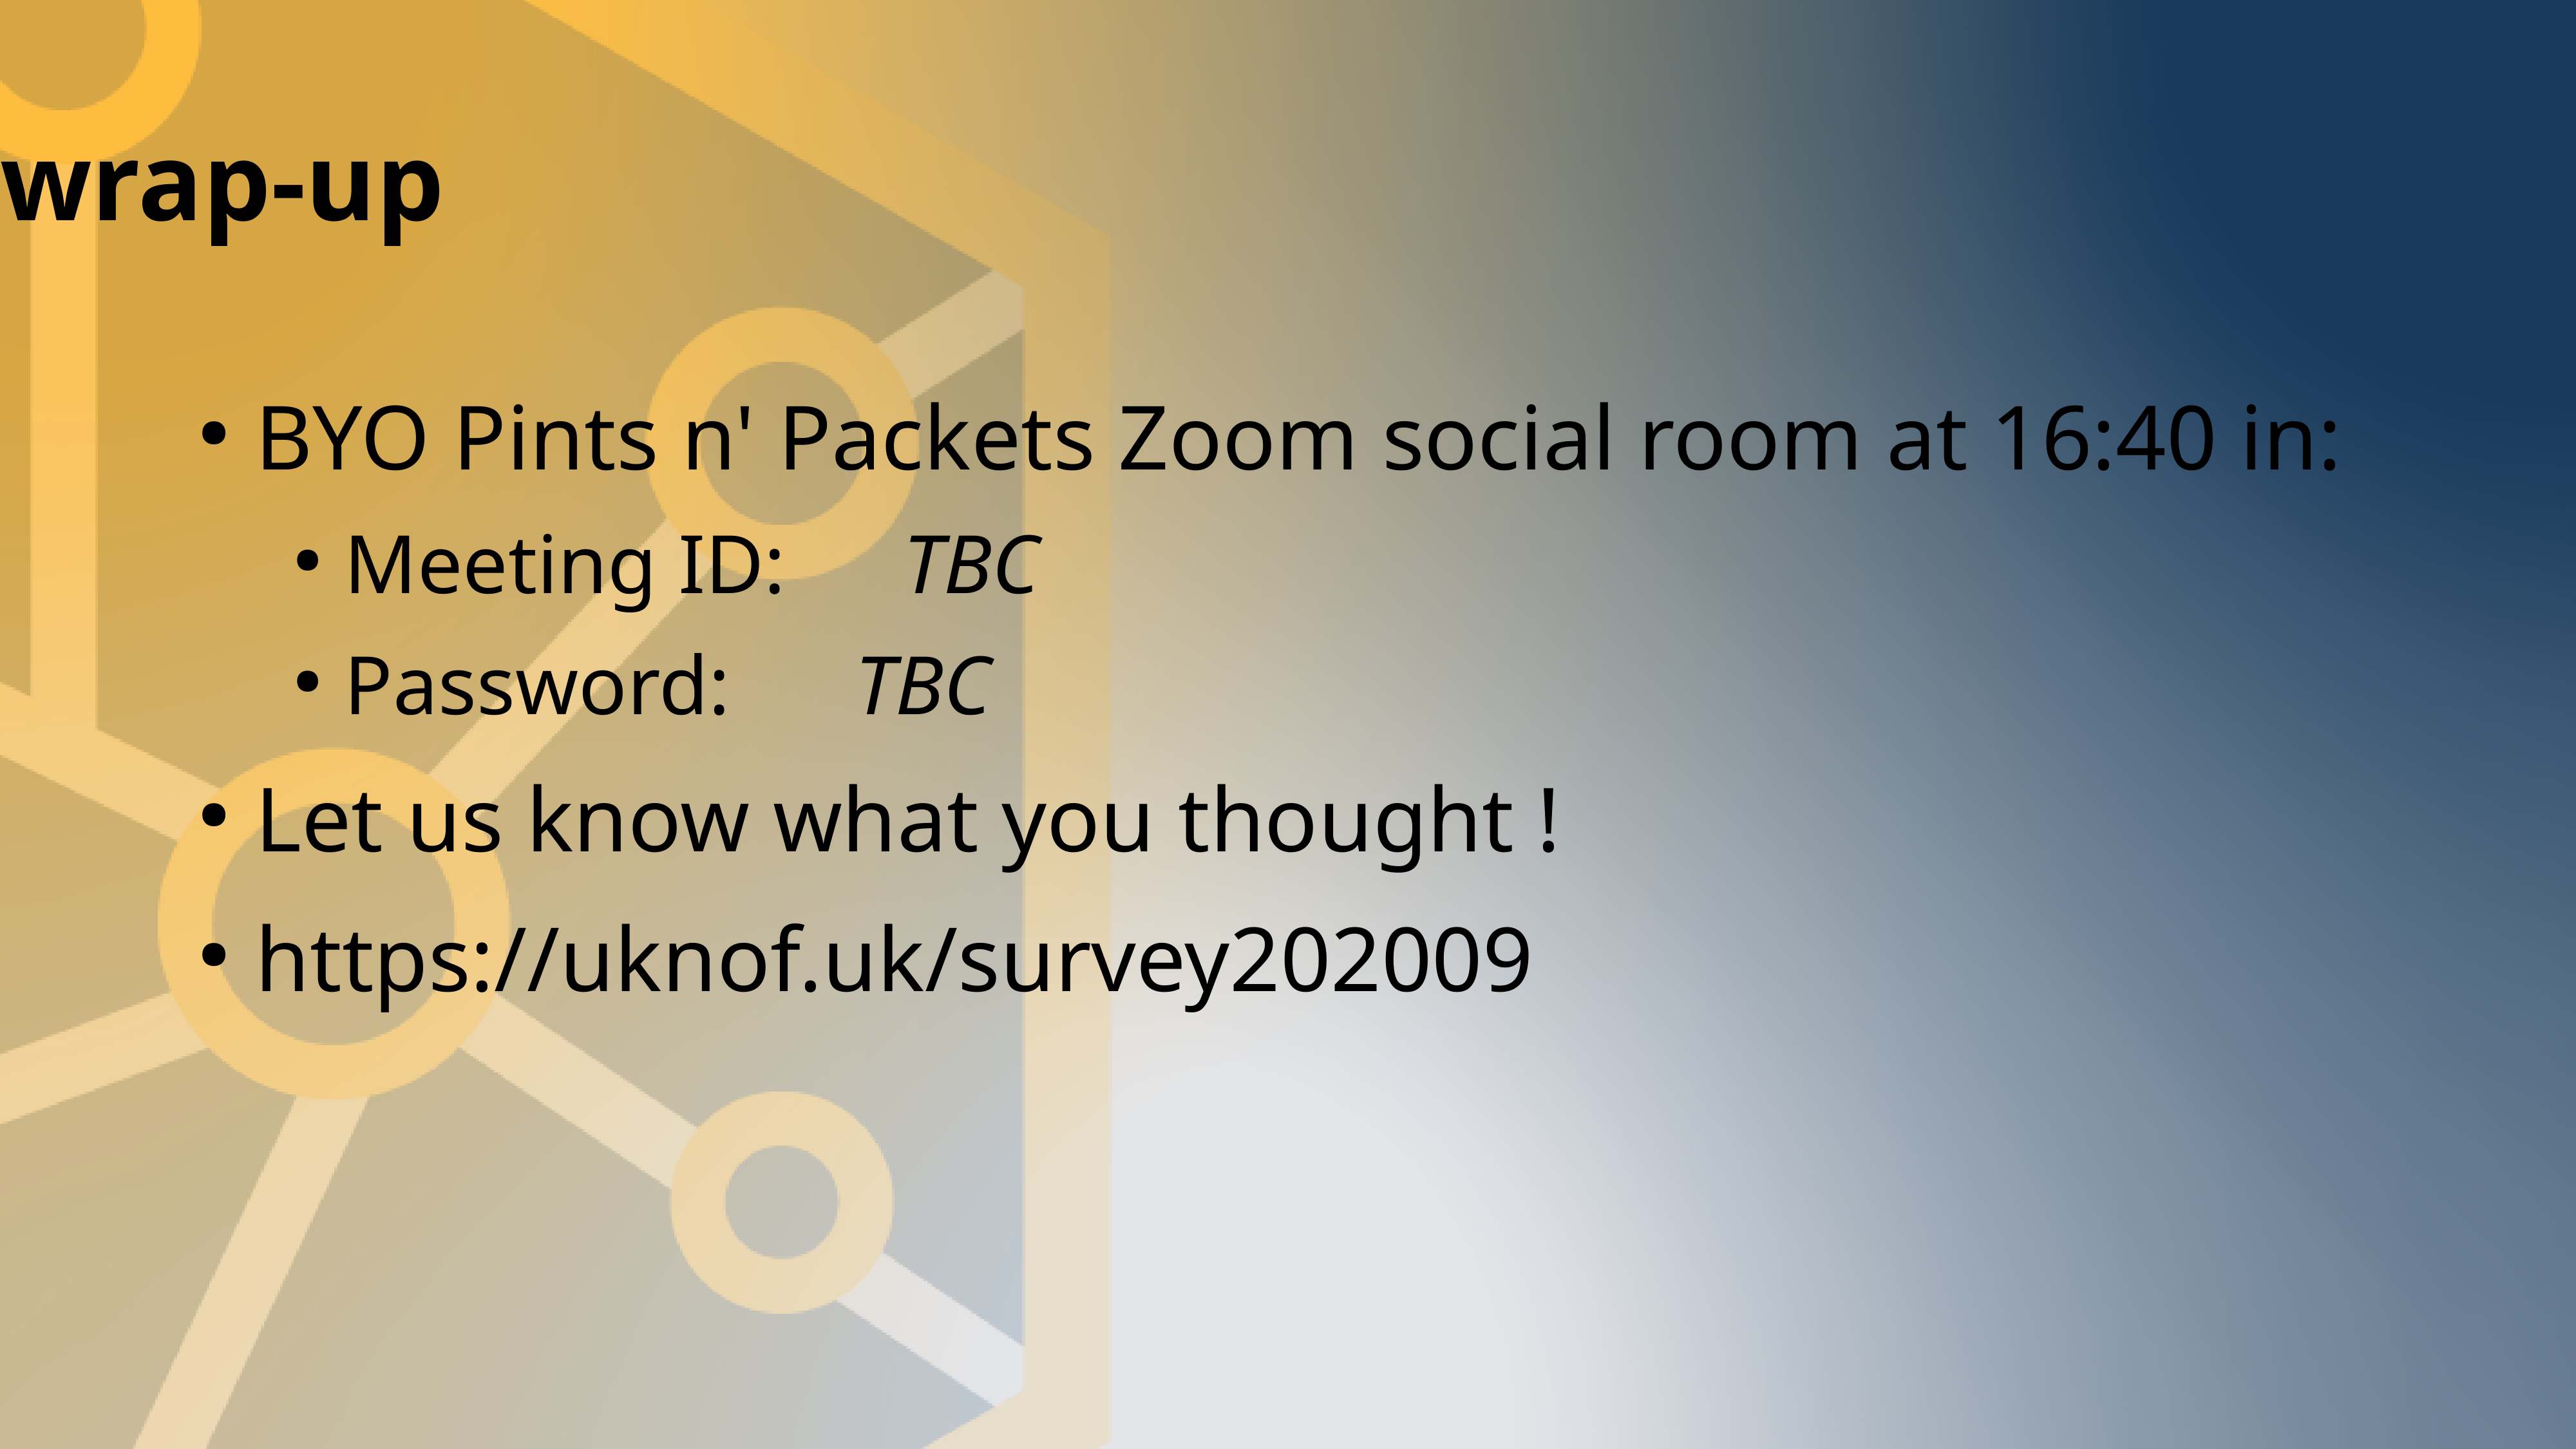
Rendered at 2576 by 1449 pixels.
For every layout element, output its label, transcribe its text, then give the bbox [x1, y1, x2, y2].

list BYO Pints n' Packets Zoom social room at 16:40 in: Meeting ID: TBC Password: TBC Let us know what you thought ! https://uknof.uk/survey202009 [186, 375, 2389, 1226]
picture [0, 0, 2576, 1449]
title wrap-up [0, 57, 1624, 300]
